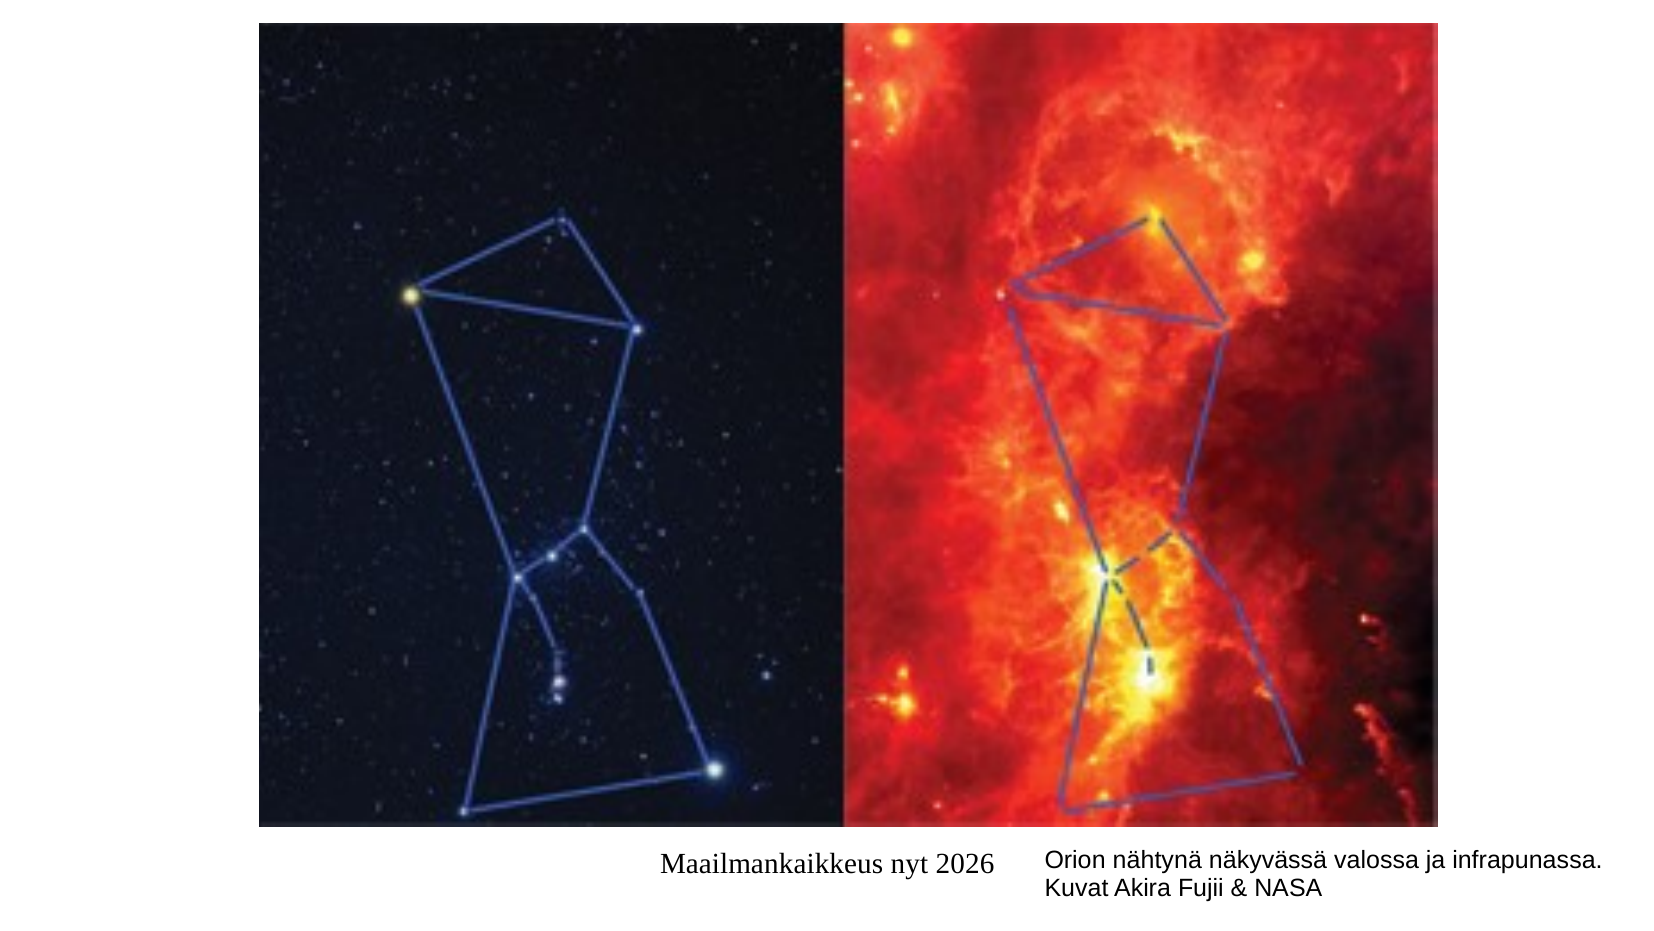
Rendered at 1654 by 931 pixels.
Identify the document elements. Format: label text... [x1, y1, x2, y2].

text_box Orion nähtynä näkyvässä valossa ja infrapunassa. Kuvat Akira Fujii & NASA [1029, 838, 1630, 917]
picture [259, 23, 1438, 827]
